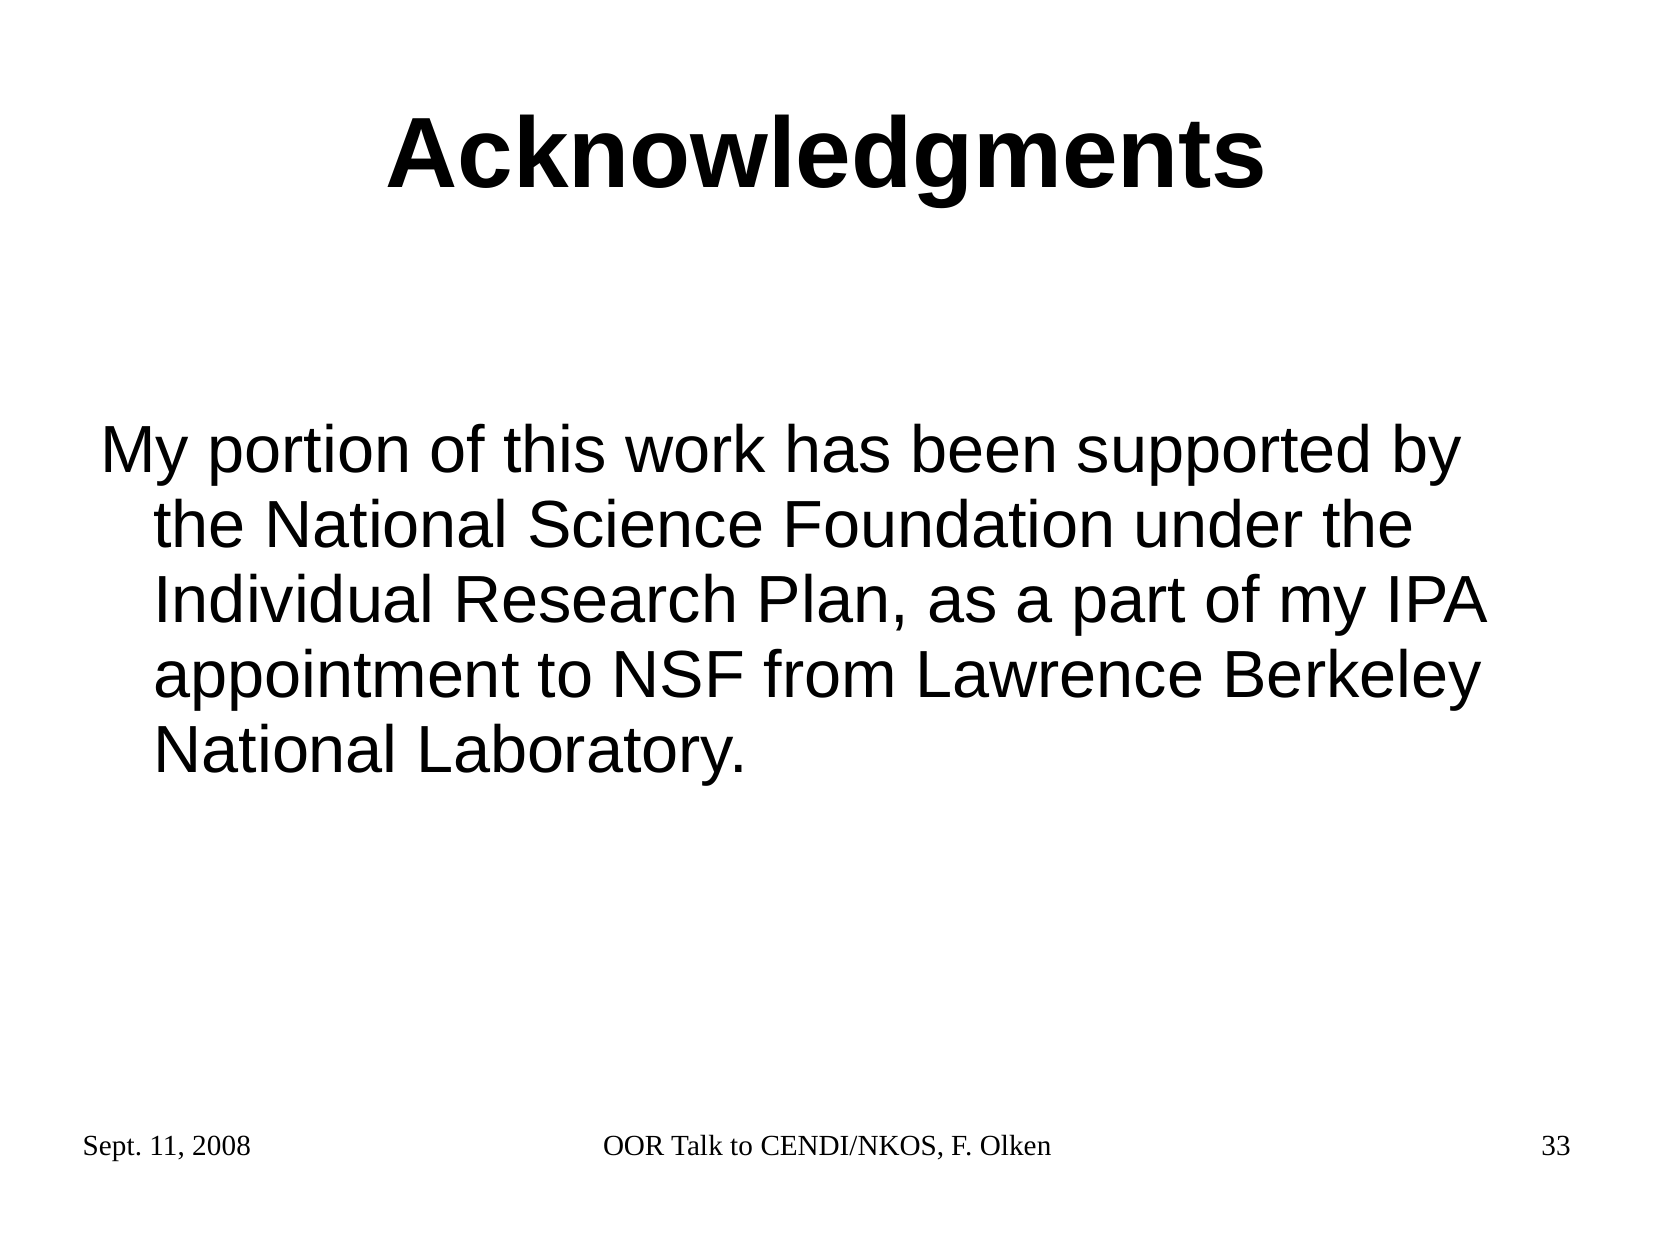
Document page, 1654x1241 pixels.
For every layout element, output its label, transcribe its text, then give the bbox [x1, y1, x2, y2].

title Acknowledgments [82, 49, 1571, 257]
list My portion of this work has been supported by the National Science Foundation under the Individual Research Plan, as a part of my IPA appointment to NSF from Lawrence Berkeley National Laboratory. [82, 412, 1571, 1094]
